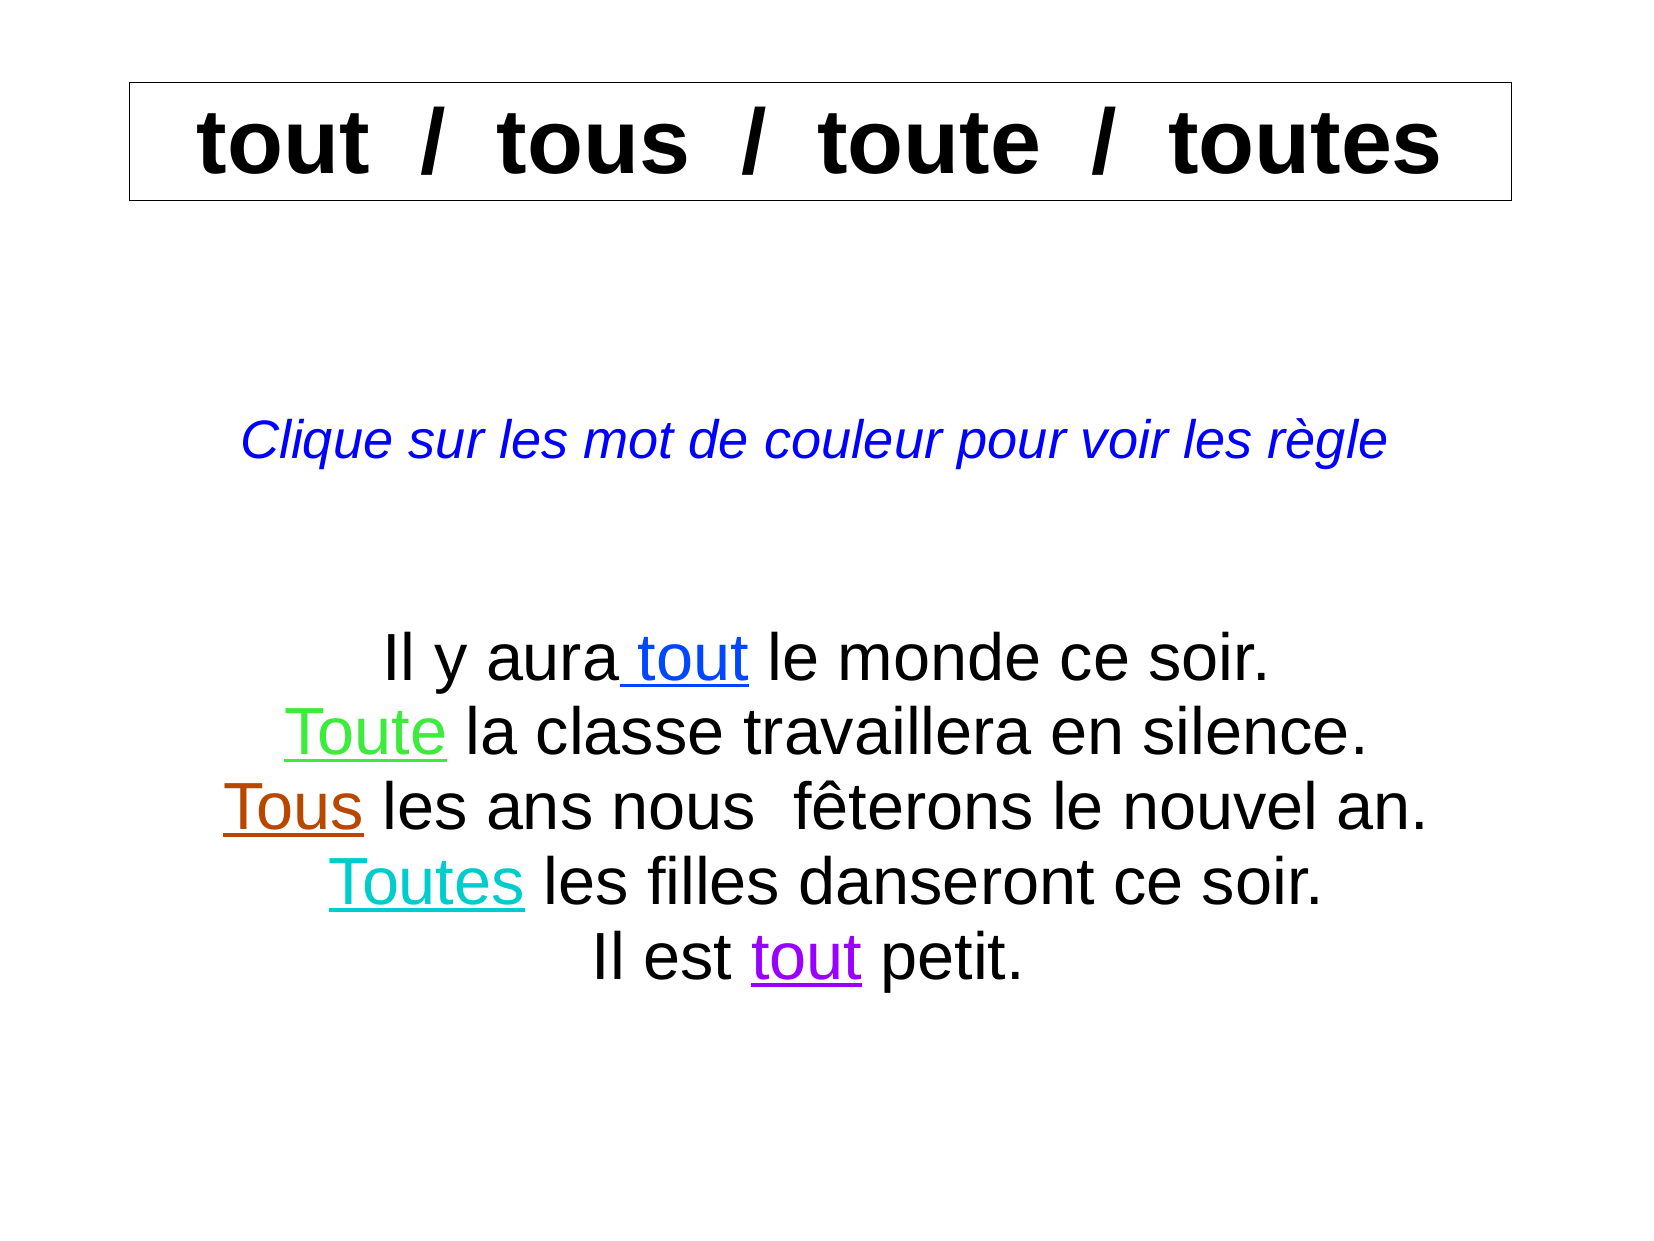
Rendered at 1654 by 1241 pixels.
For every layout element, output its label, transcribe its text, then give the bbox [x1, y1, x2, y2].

subtitle Il y aura tout le monde ce soir. Toute la classe travaillera en silence. Tous les ans nous fêterons le nouvel an. Toutes les filles danseront ce soir. Il est tout petit. [82, 484, 1571, 1204]
title Clique sur les mot de couleur pour voir les règle [70, 336, 1559, 544]
text_box tout / tous / toute / toutes [129, 82, 1512, 201]
